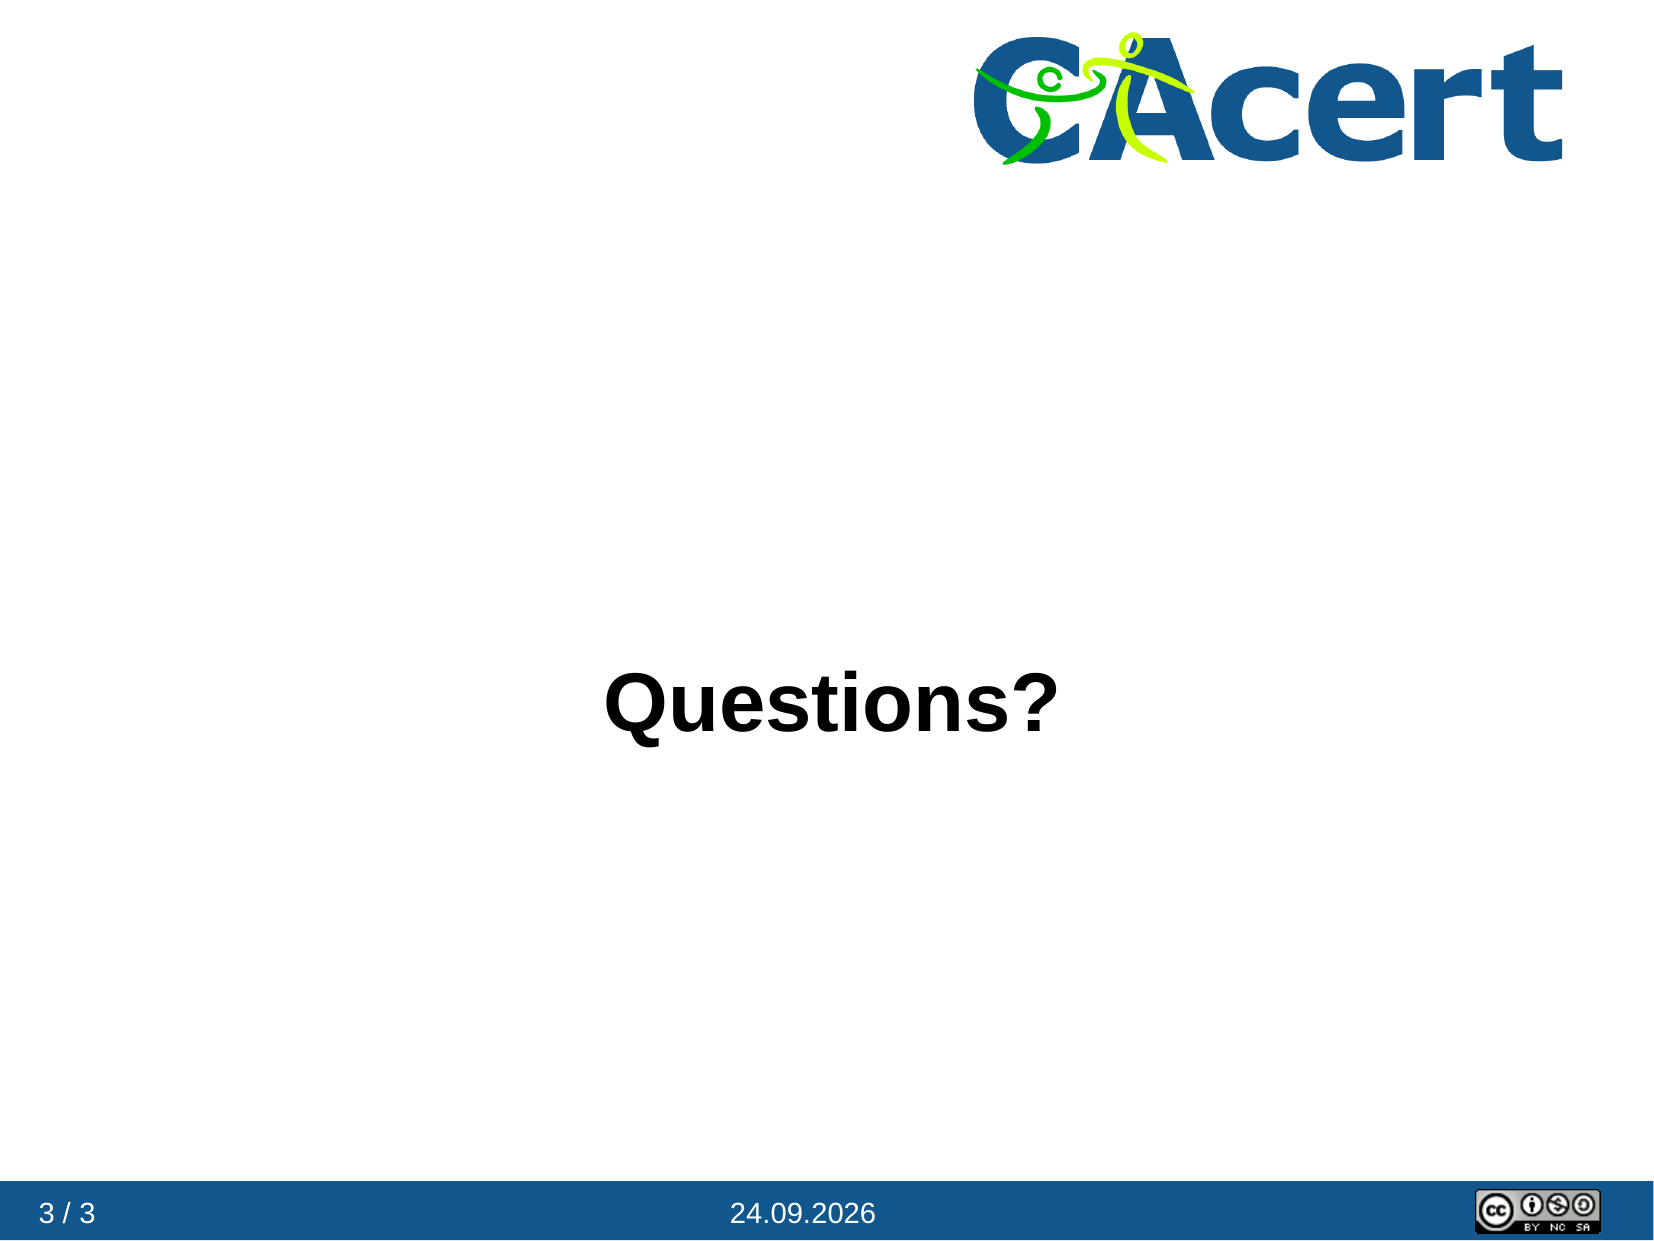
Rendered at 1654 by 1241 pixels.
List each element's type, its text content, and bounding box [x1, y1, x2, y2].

title Questions? [88, 265, 1577, 1140]
picture [1475, 1189, 1601, 1234]
picture [972, 30, 1564, 166]
